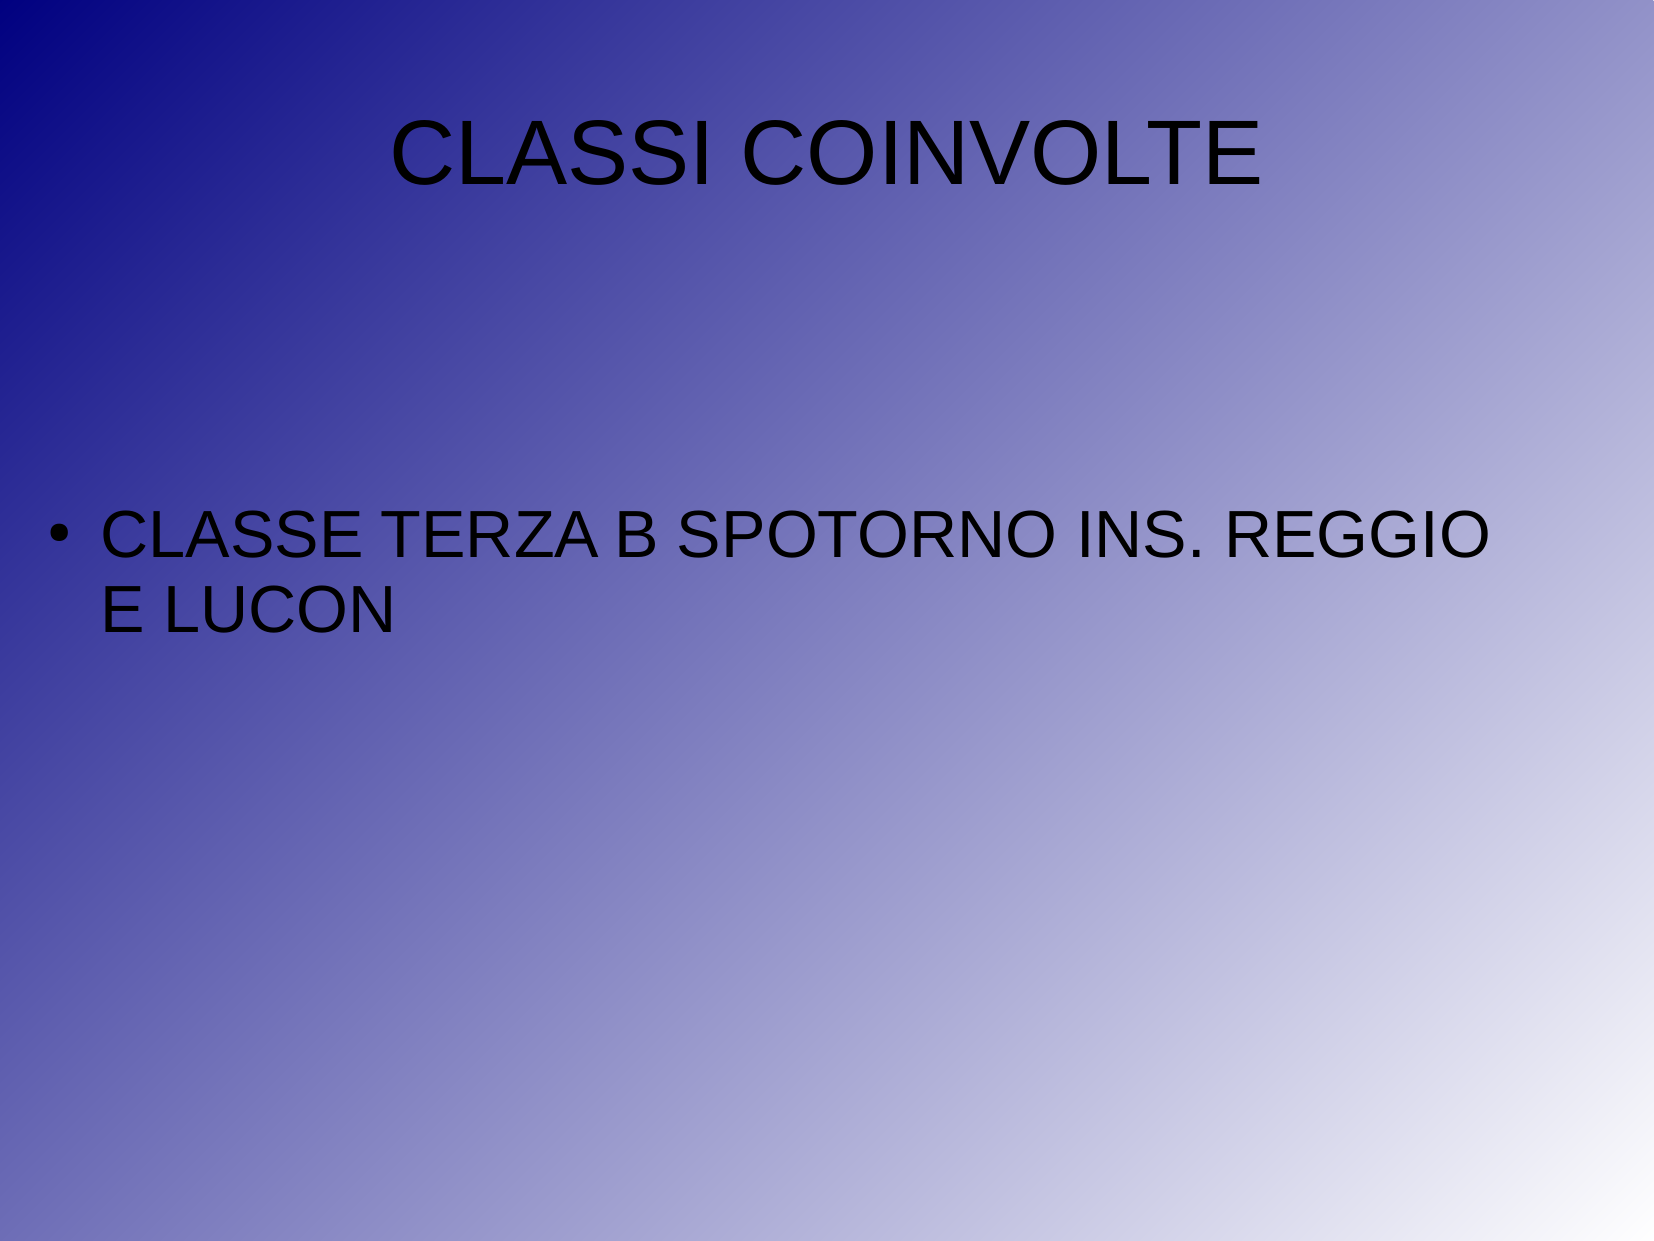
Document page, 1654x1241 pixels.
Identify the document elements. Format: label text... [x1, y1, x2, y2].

title CLASSI COINVOLTE [82, 56, 1571, 250]
list CLASSE TERZA B SPOTORNO INS. REGGIO E LUCON [29, 288, 1518, 1093]
